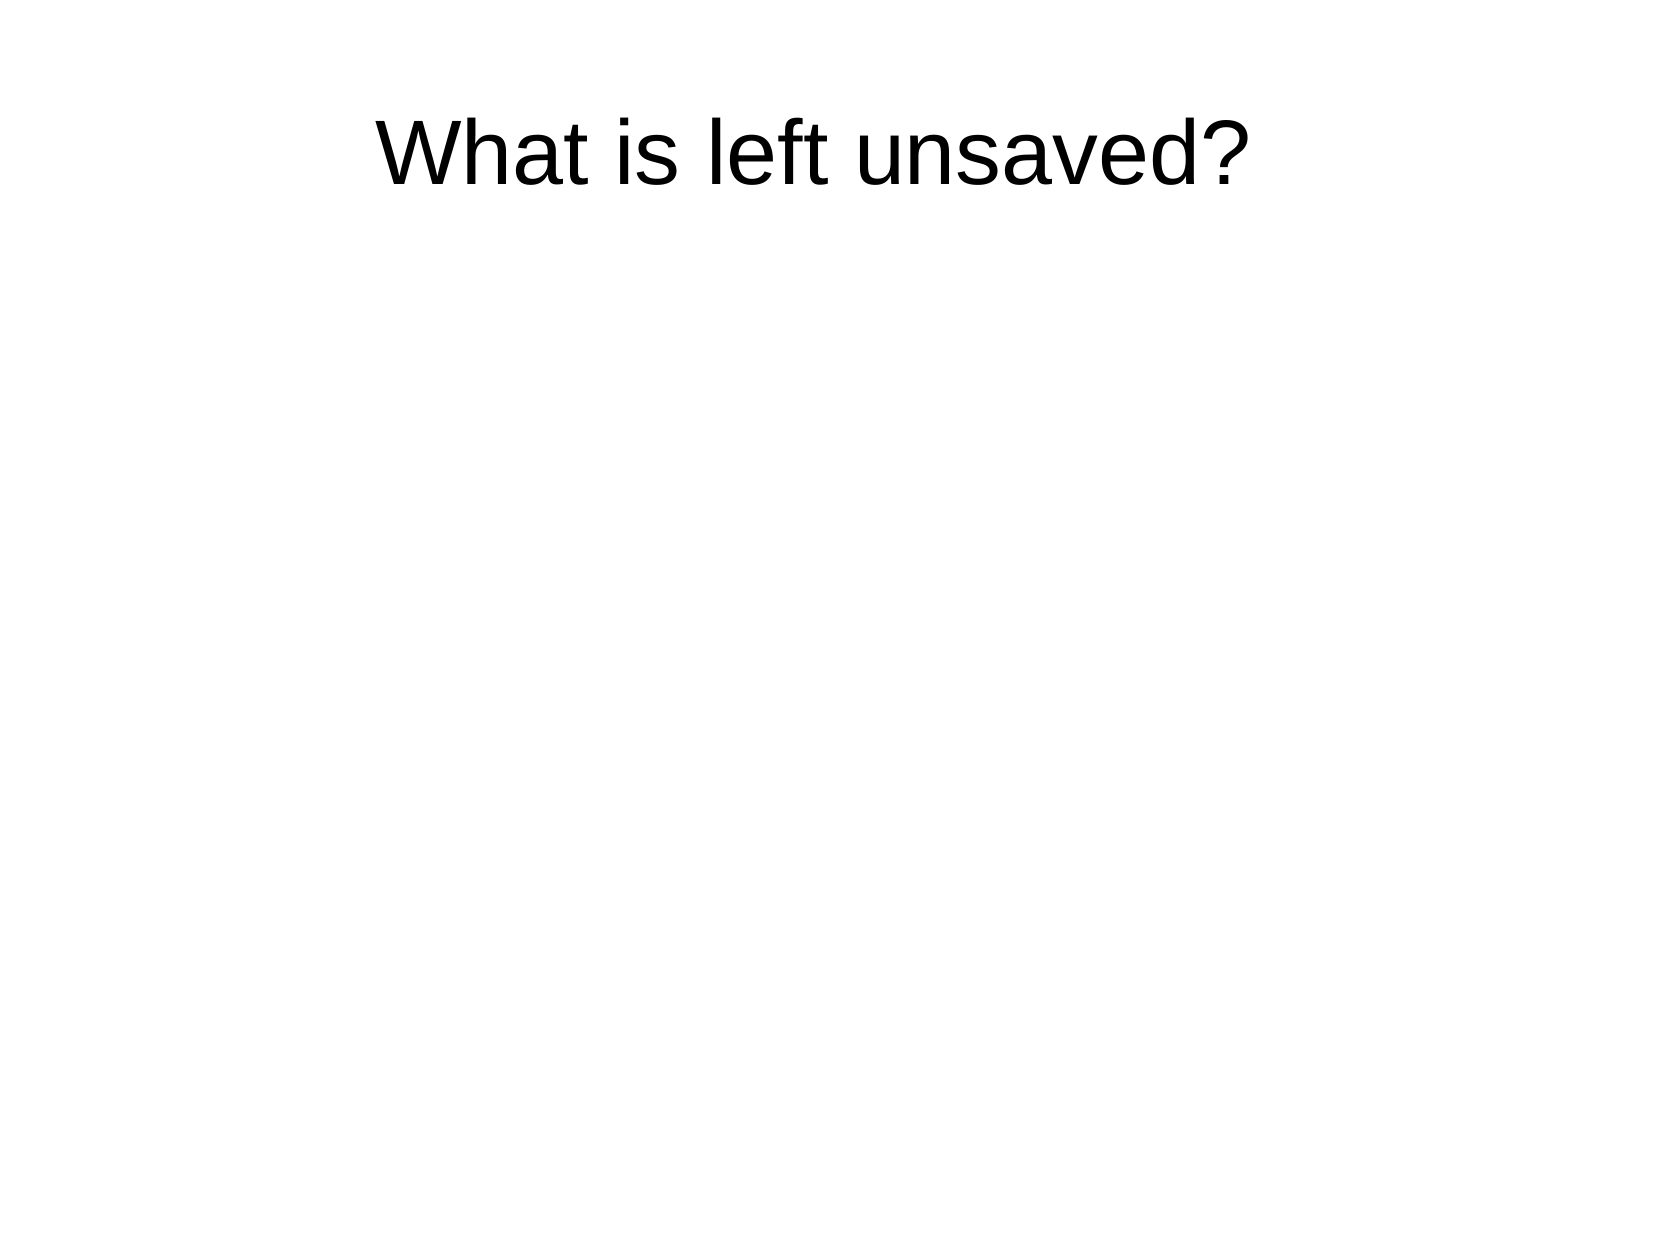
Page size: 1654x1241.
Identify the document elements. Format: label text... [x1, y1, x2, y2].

title What is left unsaved? [82, 49, 1571, 257]
